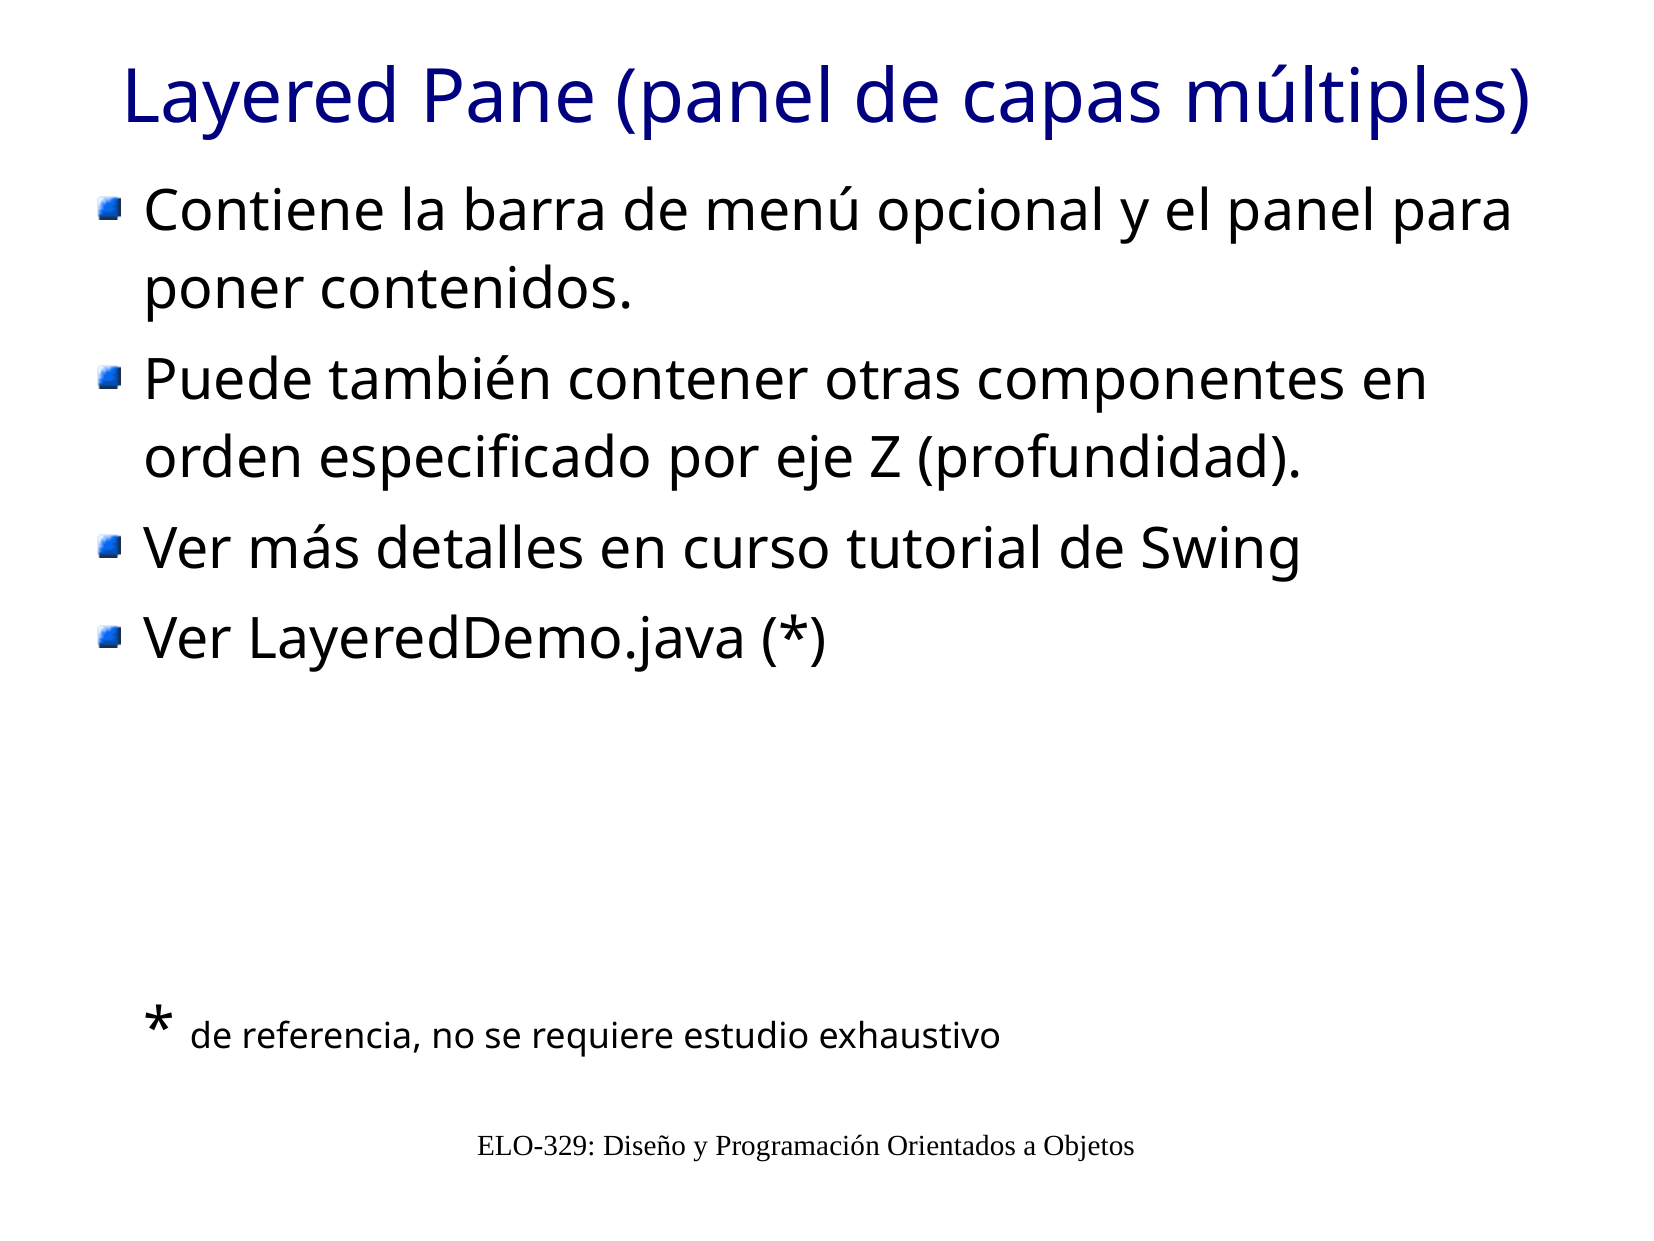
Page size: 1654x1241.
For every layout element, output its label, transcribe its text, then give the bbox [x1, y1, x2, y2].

list Contiene la barra de menú opcional y el panel para poner contenidos. Puede también contener otras componentes en orden especificado por eje Z (profundidad). Ver más detalles en curso tutorial de Swing Ver LayeredDemo.java (*) * de referencia, no se requiere estudio exhaustivo [82, 169, 1571, 1067]
title Layered Pane (panel de capas múltiples)‏ [82, 43, 1571, 145]
